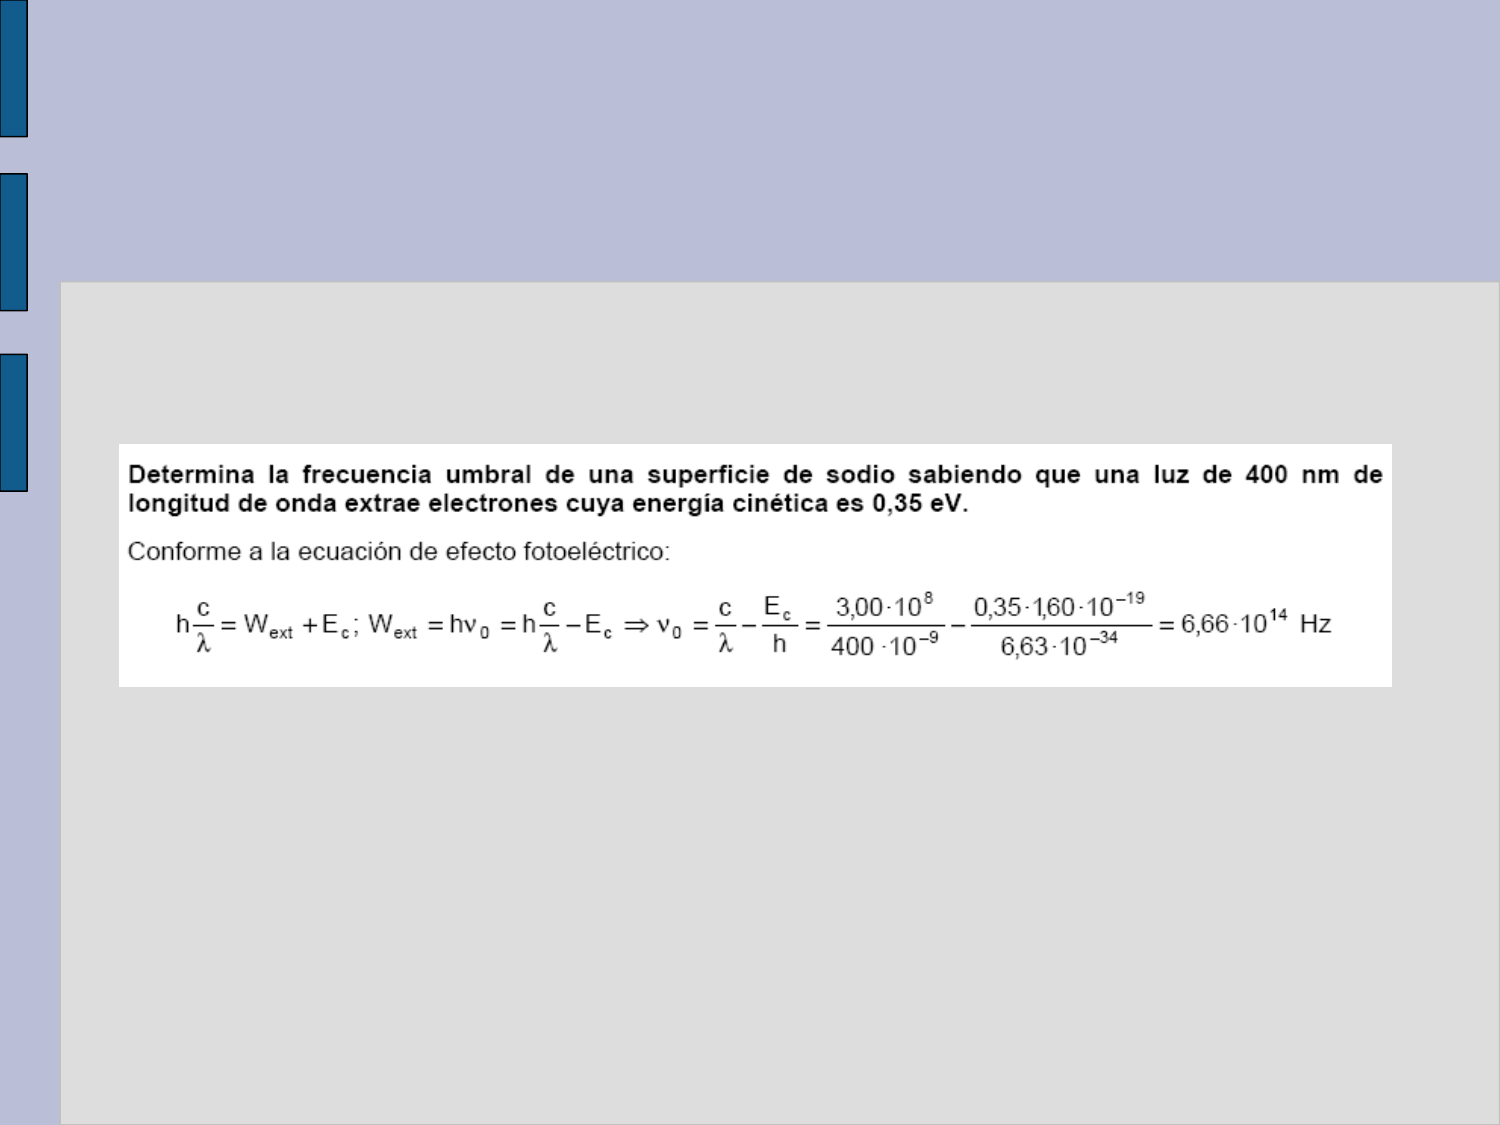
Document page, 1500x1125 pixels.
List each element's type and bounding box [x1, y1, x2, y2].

picture [119, 444, 1392, 687]
